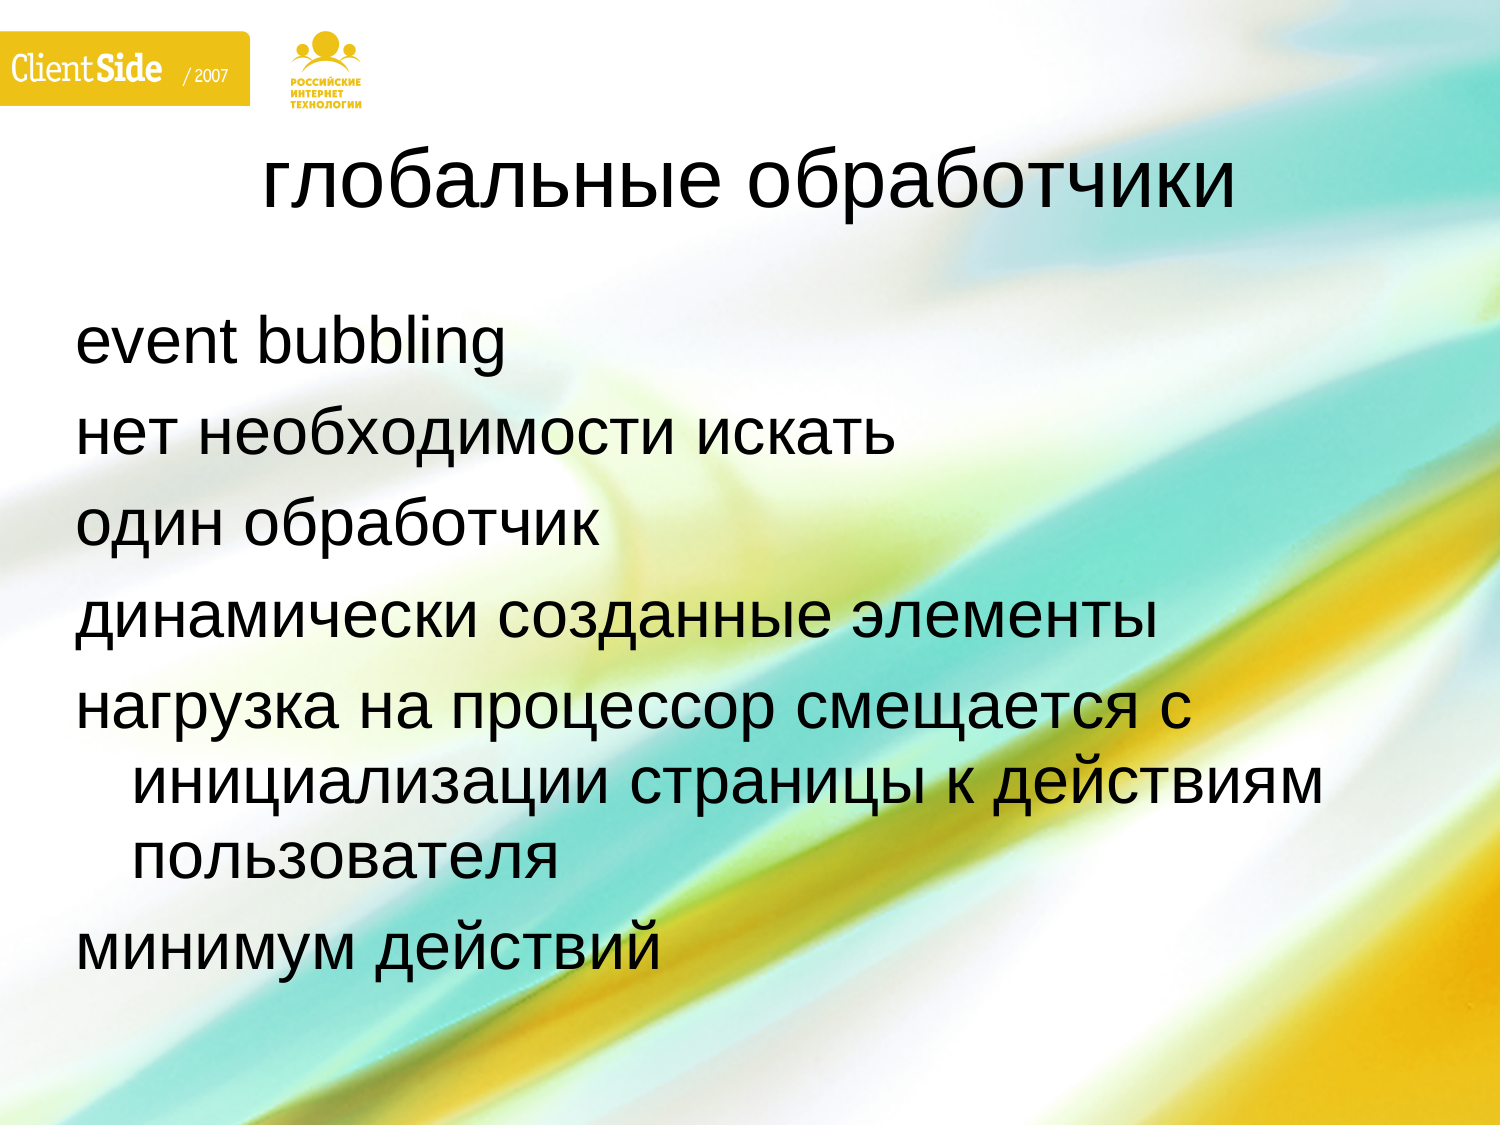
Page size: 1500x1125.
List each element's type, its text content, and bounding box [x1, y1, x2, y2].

picture [0, 0, 1500, 1125]
title глобальные обработчики [75, 124, 1426, 234]
list event bubbling нет необходимости искать один обработчик динамически созданные элементы нагрузка на процессор смещается с инициализации страницы к действиям пользователя минимум действий [75, 302, 1426, 1071]
